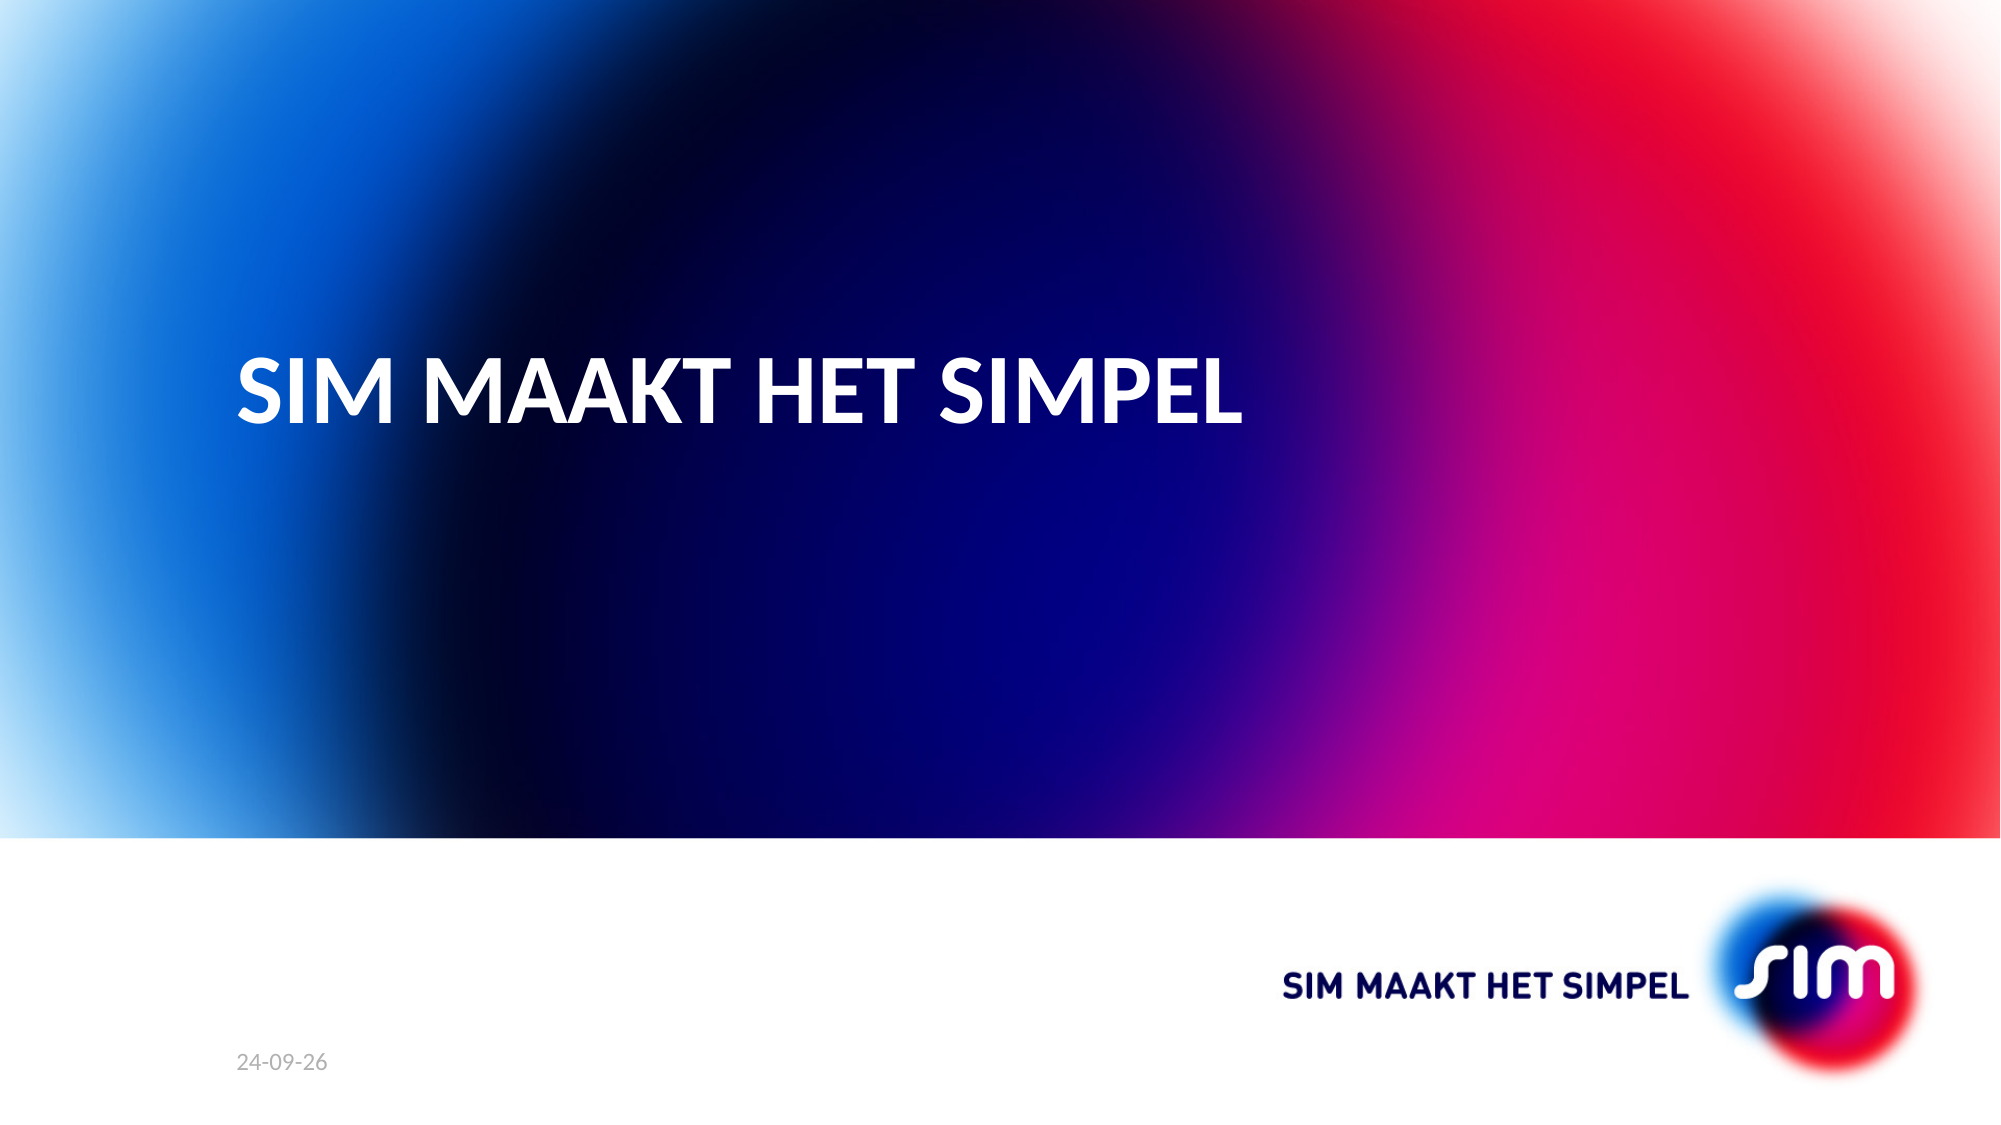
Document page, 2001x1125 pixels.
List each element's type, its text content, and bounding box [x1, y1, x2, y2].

title SIM maakt het simpel [236, 88, 1689, 443]
text_box 2022 [236, 1045, 945, 1081]
